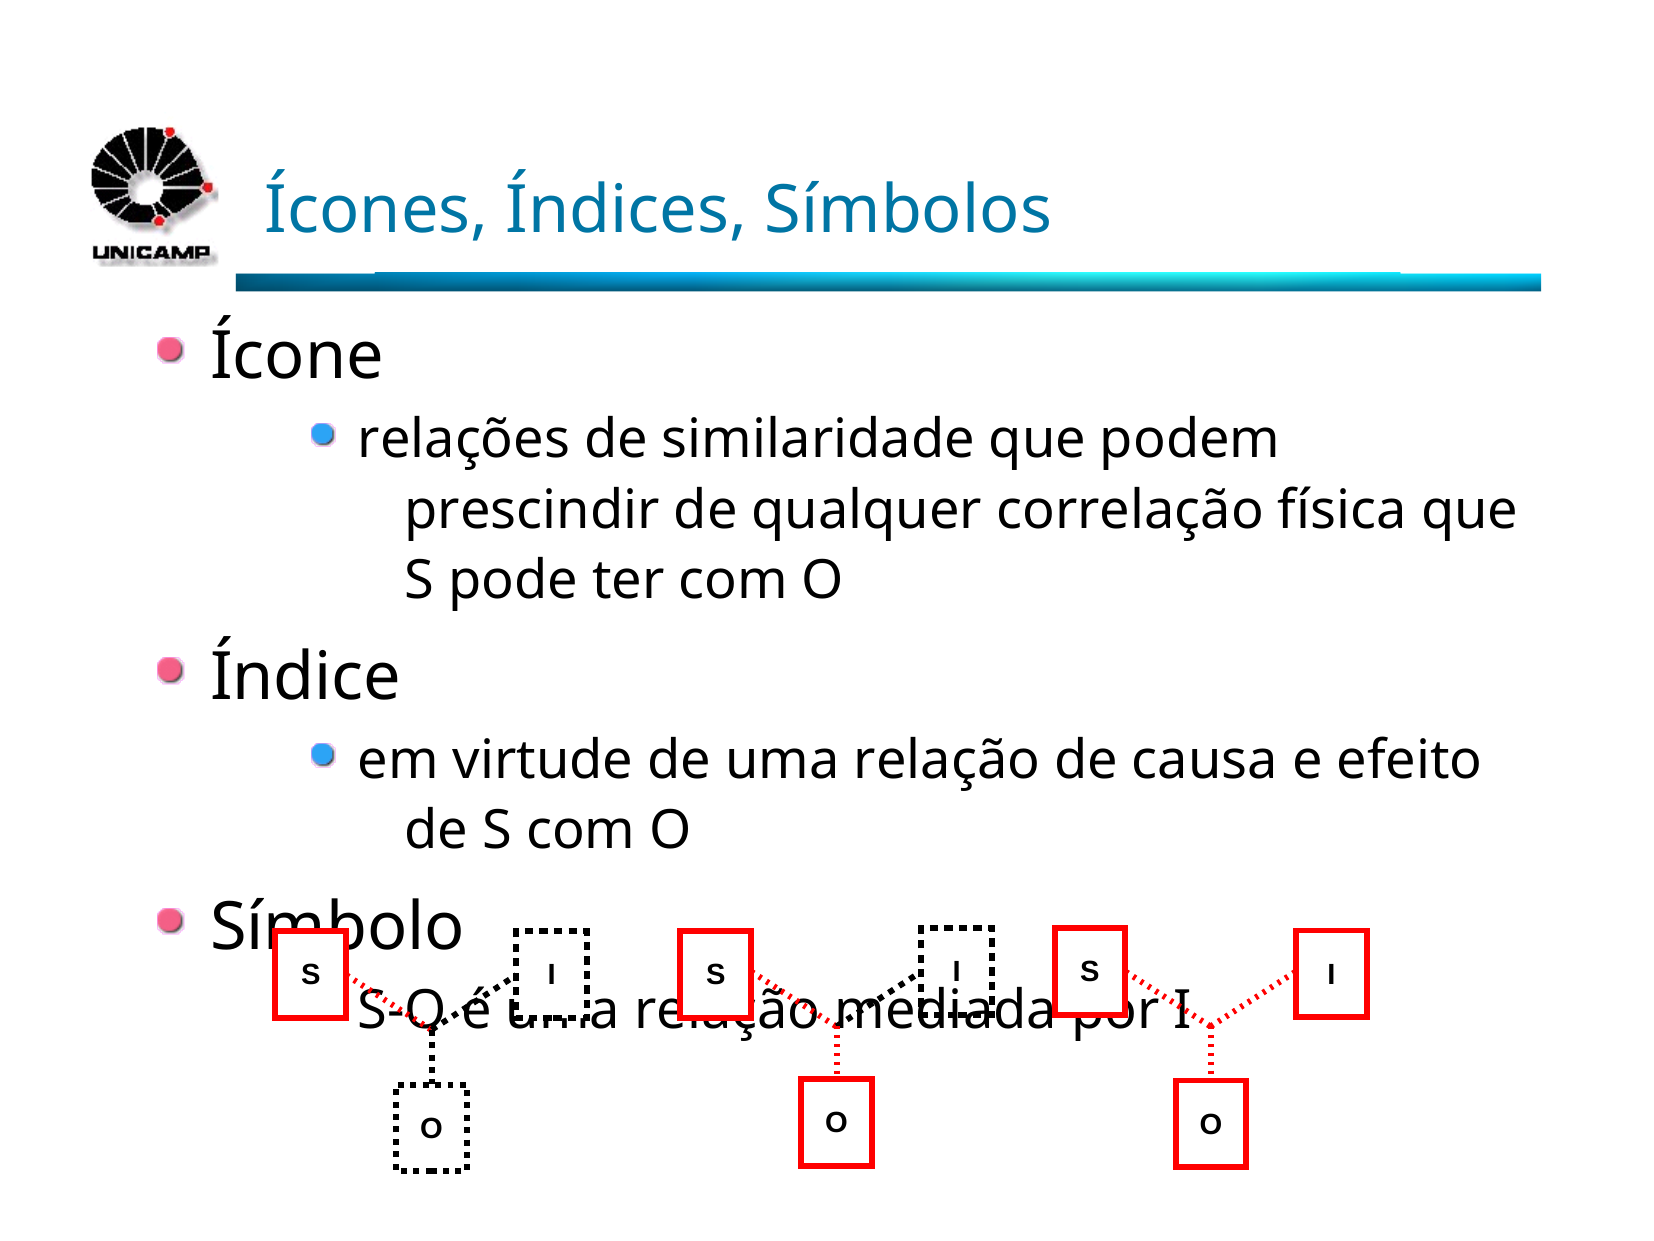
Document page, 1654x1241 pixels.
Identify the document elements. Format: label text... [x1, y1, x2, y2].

list Ícone relações de similaridade que podem prescindir de qualquer correlação física que S pode ter com O Índice em virtude de uma relação de causa e efeito de S com O Símbolo S-O é uma relação mediada por I [121, 309, 1534, 1182]
text_box S [275, 931, 347, 1019]
text_box O [801, 1079, 872, 1166]
text_box O [396, 1084, 467, 1172]
text_box S [680, 930, 752, 1018]
title Ícones, Índices, Símbolos [264, 42, 1534, 250]
picture [125, 272, 1654, 295]
text_box I [516, 931, 588, 1019]
text_box O [1175, 1080, 1247, 1168]
text_box I [1296, 930, 1367, 1018]
text_box S [1054, 927, 1126, 1015]
